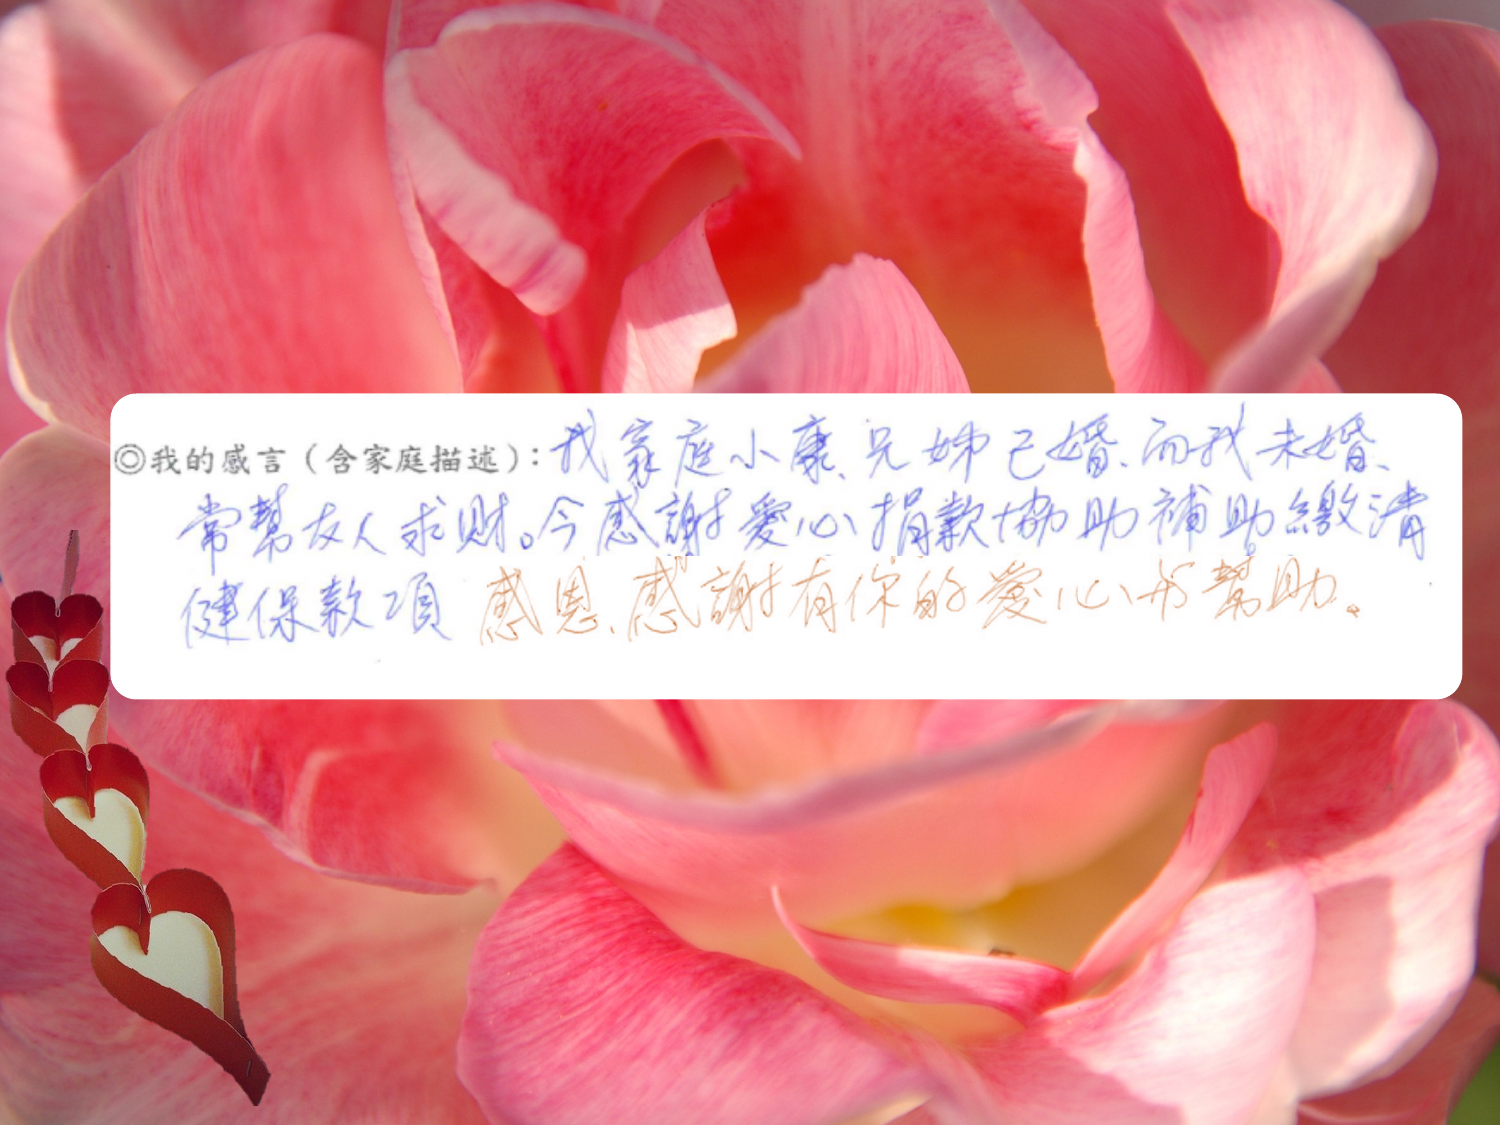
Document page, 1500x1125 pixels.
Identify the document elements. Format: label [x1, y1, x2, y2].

text_box [110, 393, 1463, 700]
picture [0, 0, 1500, 1125]
